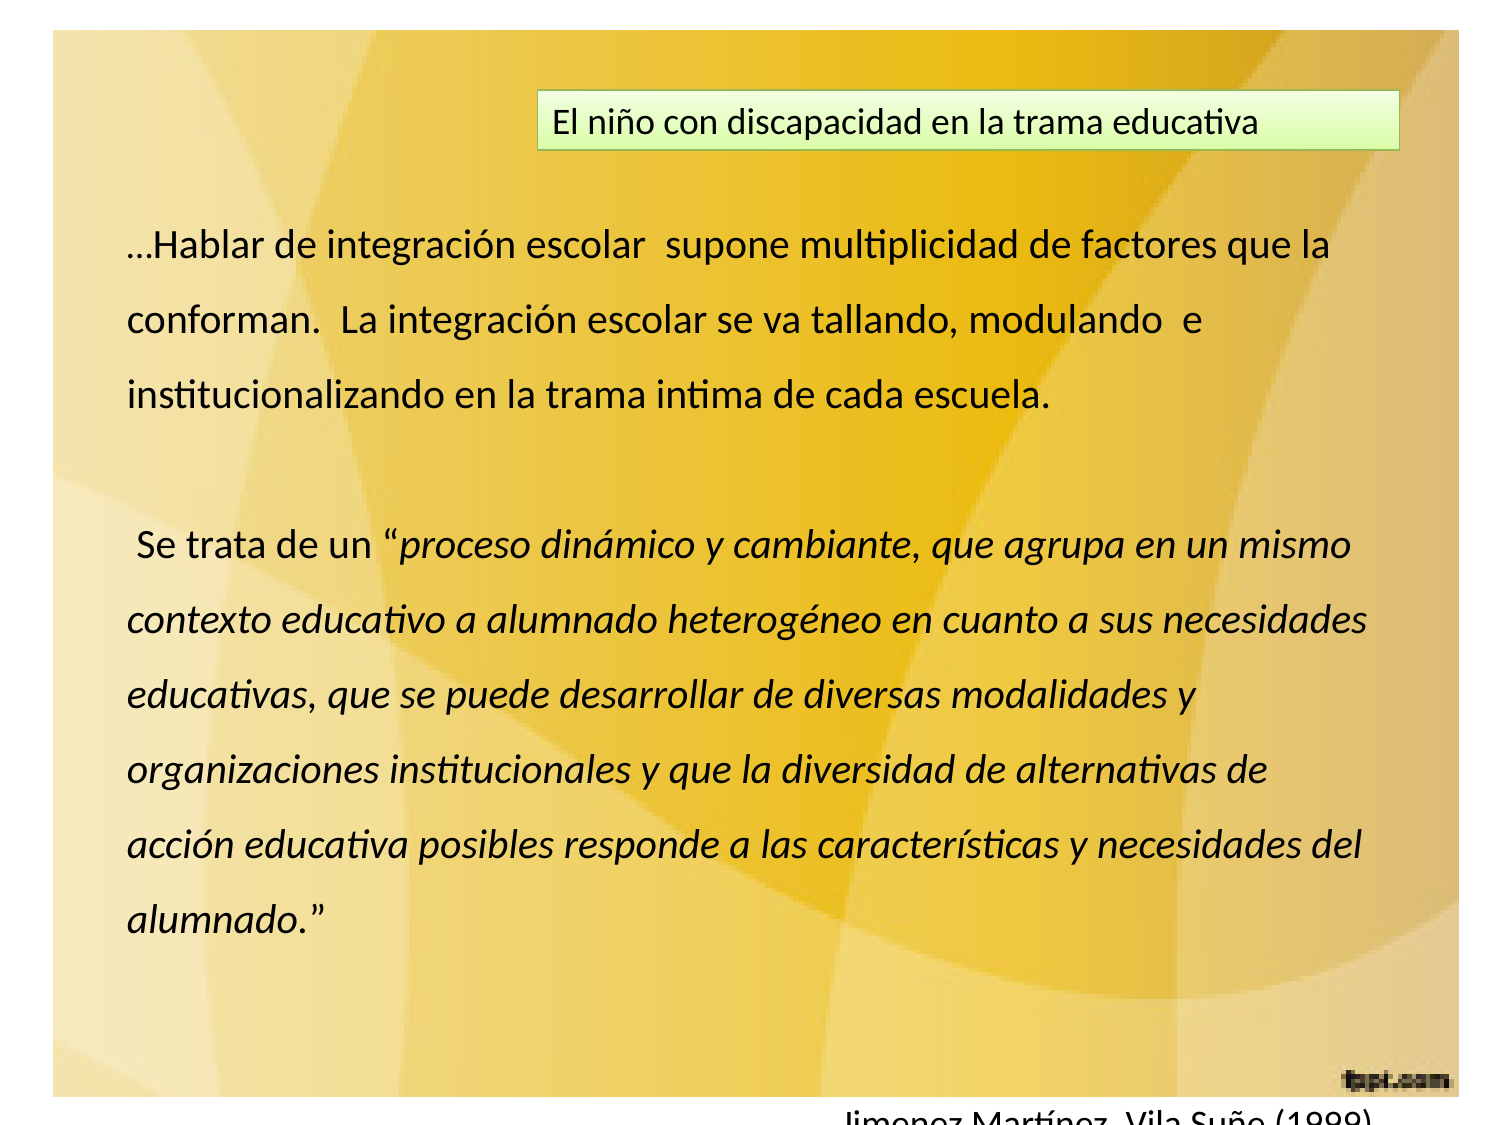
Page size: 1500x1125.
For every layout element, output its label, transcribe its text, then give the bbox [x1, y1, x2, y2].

text_box El niño con discapacidad en la trama educativa [537, 89, 1400, 150]
picture [53, 30, 1459, 1097]
text_box …Hablar de integración escolar supone multiplicidad de factores que la conforman. La integración escolar se va tallando, modulando e institucionalizando en la trama intima de cada escuela. Se trata de un “proceso dinámico y cambiante, que agrupa en un mismo contexto educativo a alumnado heterogéneo en cuanto a sus necesidades educativas, que se puede desarrollar de diversas modalidades y organizaciones institucionales y que la diversidad de alternativas de acción educativa posibles responde a las características y necesidades del alumnado.” Jimenez Martínez, Vila Suñe (1999) [112, 184, 1388, 1125]
